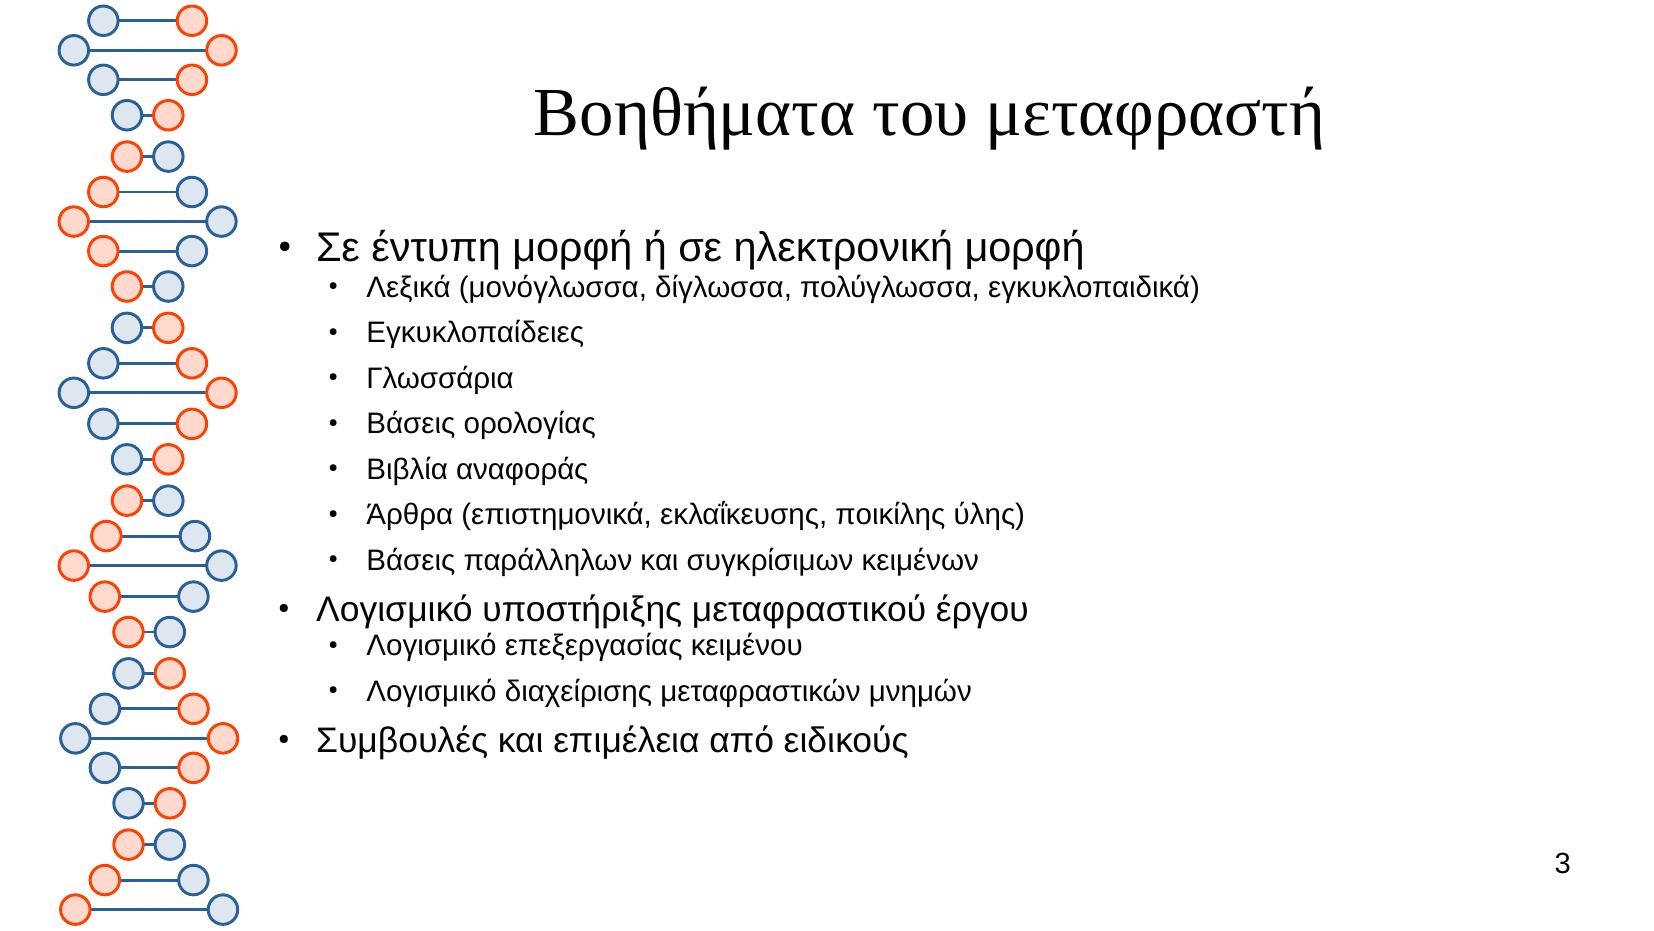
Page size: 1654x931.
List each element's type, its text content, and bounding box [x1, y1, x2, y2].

list Σε έντυπη μορφή ή σε ηλεκτρονική μορφή Λεξικά (μονόγλωσσα, δίγλωσσα, πολύγλωσσα, εγκυκλοπαιδικά) Εγκυκλοπαίδειες Γλωσσάρια Βάσεις ορολογίας Βιβλία αναφοράς Άρθρα (επιστημονικά, εκλαΐκευσης, ποικίλης ύλης) Βάσεις παράλληλων και συγκρίσιμων κειμένων Λογισμικό υποστήριξης μεταφραστικού έργου Λογισμικό επεξεργασίας κειμένου Λογισμικό διαχείρισης μεταφραστικών μνημών Συμβουλές και επιμέλεια από ειδικούς [265, 224, 1595, 764]
title Βοηθήματα του μεταφραστή [265, 35, 1595, 189]
